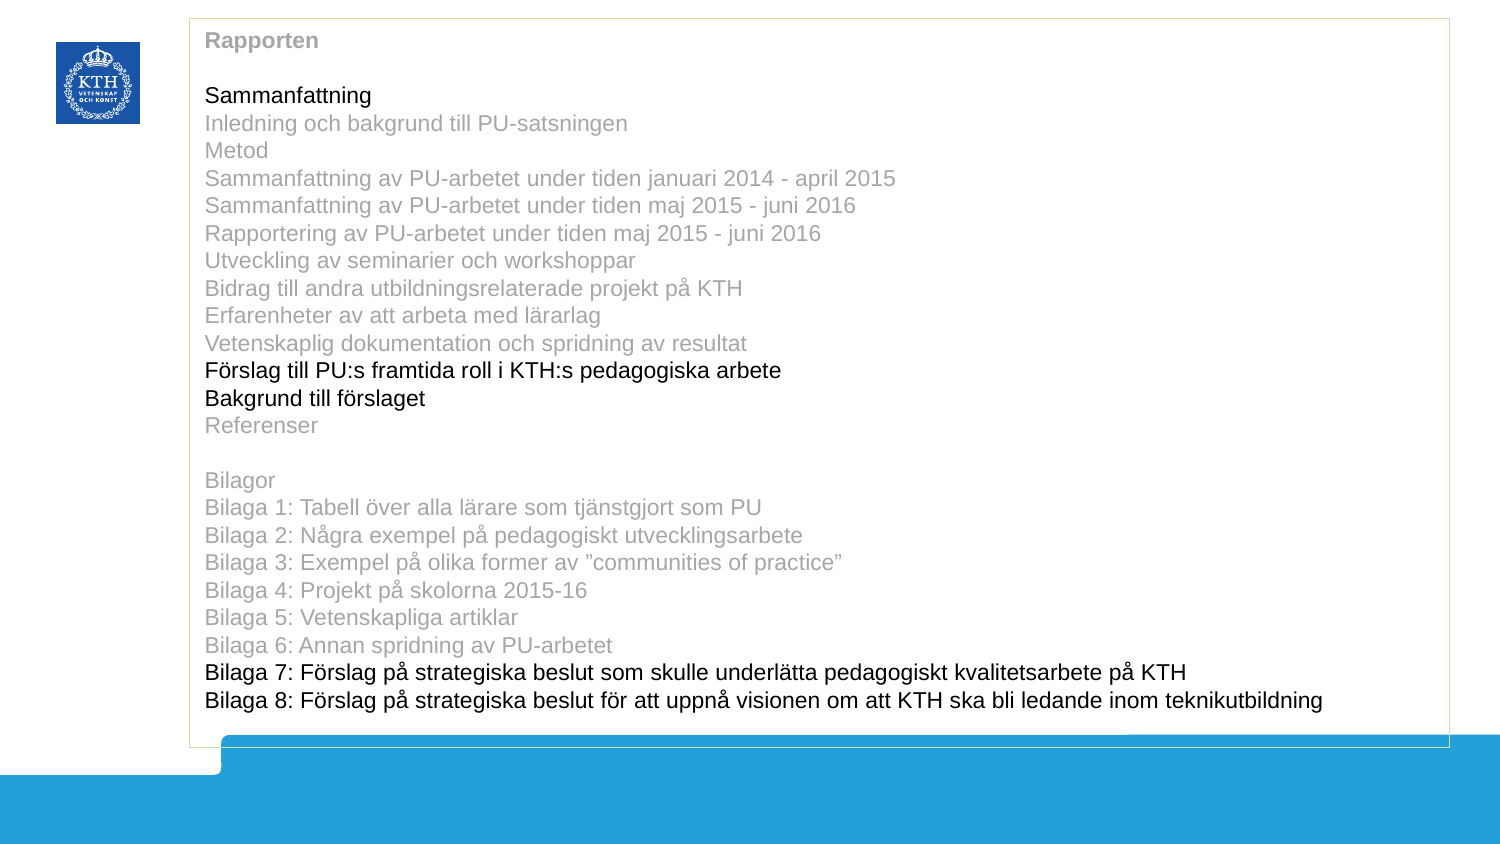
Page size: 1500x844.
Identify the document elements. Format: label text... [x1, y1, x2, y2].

text_box Rapporten Sammanfattning Inledning och bakgrund till PU-satsningen Metod Sammanfattning av PU-arbetet under tiden januari 2014 - april 2015 Sammanfattning av PU-arbetet under tiden maj 2015 - juni 2016 Rapportering av PU-arbetet under tiden maj 2015 - juni 2016 Utveckling av seminarier och workshoppar Bidrag till andra utbildningsrelaterade projekt på KTH Erfarenheter av att arbeta med lärarlag Vetenskaplig dokumentation och spridning av resultat Förslag till PU:s framtida roll i KTH:s pedagogiska arbete Bakgrund till förslaget Referenser Bilagor Bilaga 1: Tabell över alla lärare som tjänstgjort som PU Bilaga 2: Några exempel på pedagogiskt utvecklingsarbete Bilaga 3: Exempel på olika former av ”communities of practice” Bilaga 4: Projekt på skolorna 2015-16 Bilaga 5: Vetenskapliga artiklar Bilaga 6: Annan spridning av PU-arbetet Bilaga 7: Förslag på strategiska beslut som skulle underlätta pedagogiskt kvalitetsarbete på KTH Bilaga 8: Förslag på strategiska beslut för att uppnå visionen om att KTH ska bli ledande inom teknikutbildning [189, 18, 1450, 748]
